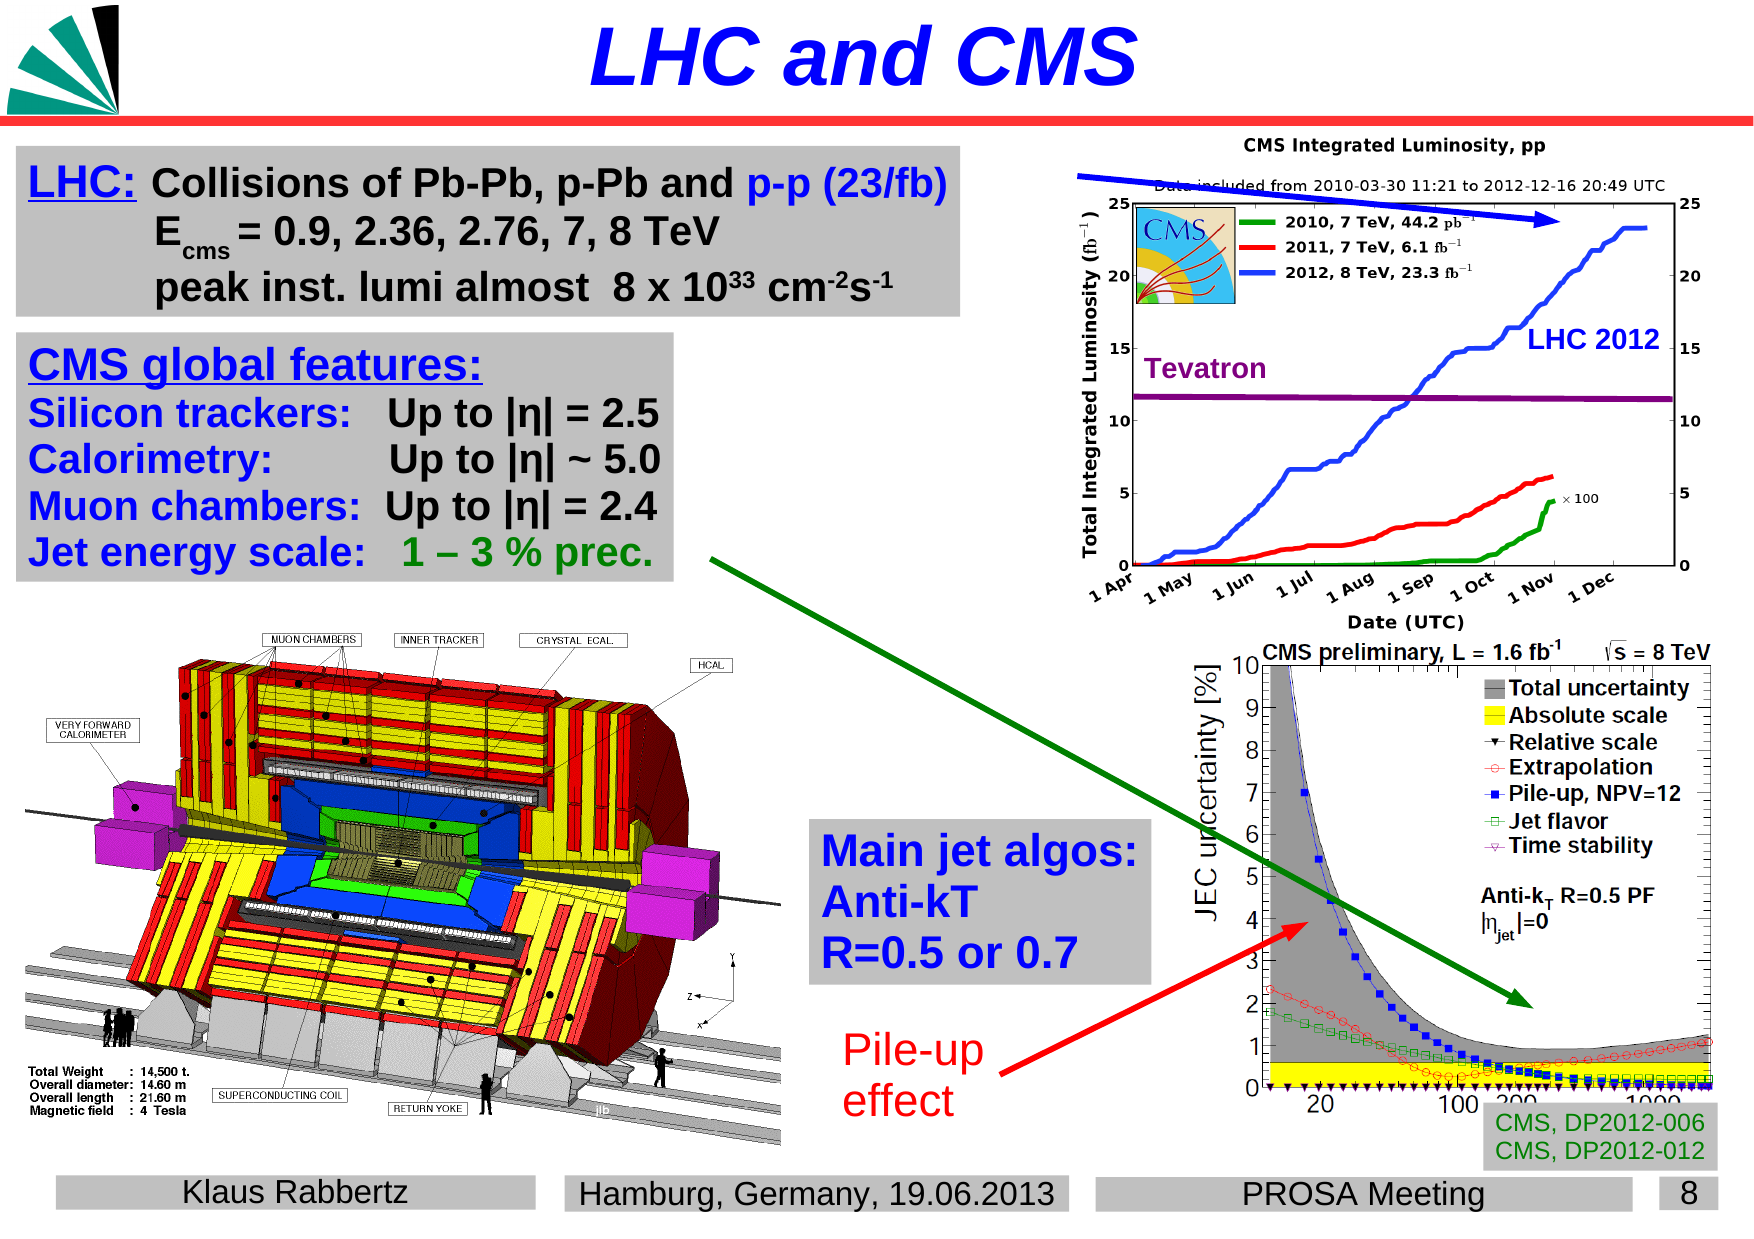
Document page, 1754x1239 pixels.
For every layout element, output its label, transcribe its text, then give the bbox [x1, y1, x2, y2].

text_box Tevatron [1131, 345, 1289, 394]
text_box LHC: Collisions of Pb-Pb, p-Pb and p-p (23/fb) Ecms = 0.9, 2.36, 2.76, 7, 8 TeV peak inst. lumi almost 8 x 1033 cm-2s-1 [15, 145, 961, 317]
text_box Pile-up effect [830, 1017, 997, 1133]
text_box CMS, DP2012-006 CMS, DP2012-012 [1483, 1102, 1718, 1171]
picture [1074, 135, 1705, 634]
text_box LHC 2012 [1515, 317, 1683, 365]
picture [1183, 638, 1718, 1165]
text_box CMS global features: Silicon trackers: Up to |η| = 2.5 Calorimetry: Up to |η| ~ 5.0 Muon chambers: Up to |η| = 2.4 Jet energy scale: 1 – 3 % prec. [16, 332, 673, 582]
text_box Main jet algos: Anti-kT R=0.5 or 0.7 [809, 819, 1152, 985]
picture [7, 5, 119, 116]
picture [25, 612, 781, 1162]
title LHC and CMS [123, 0, 1606, 114]
